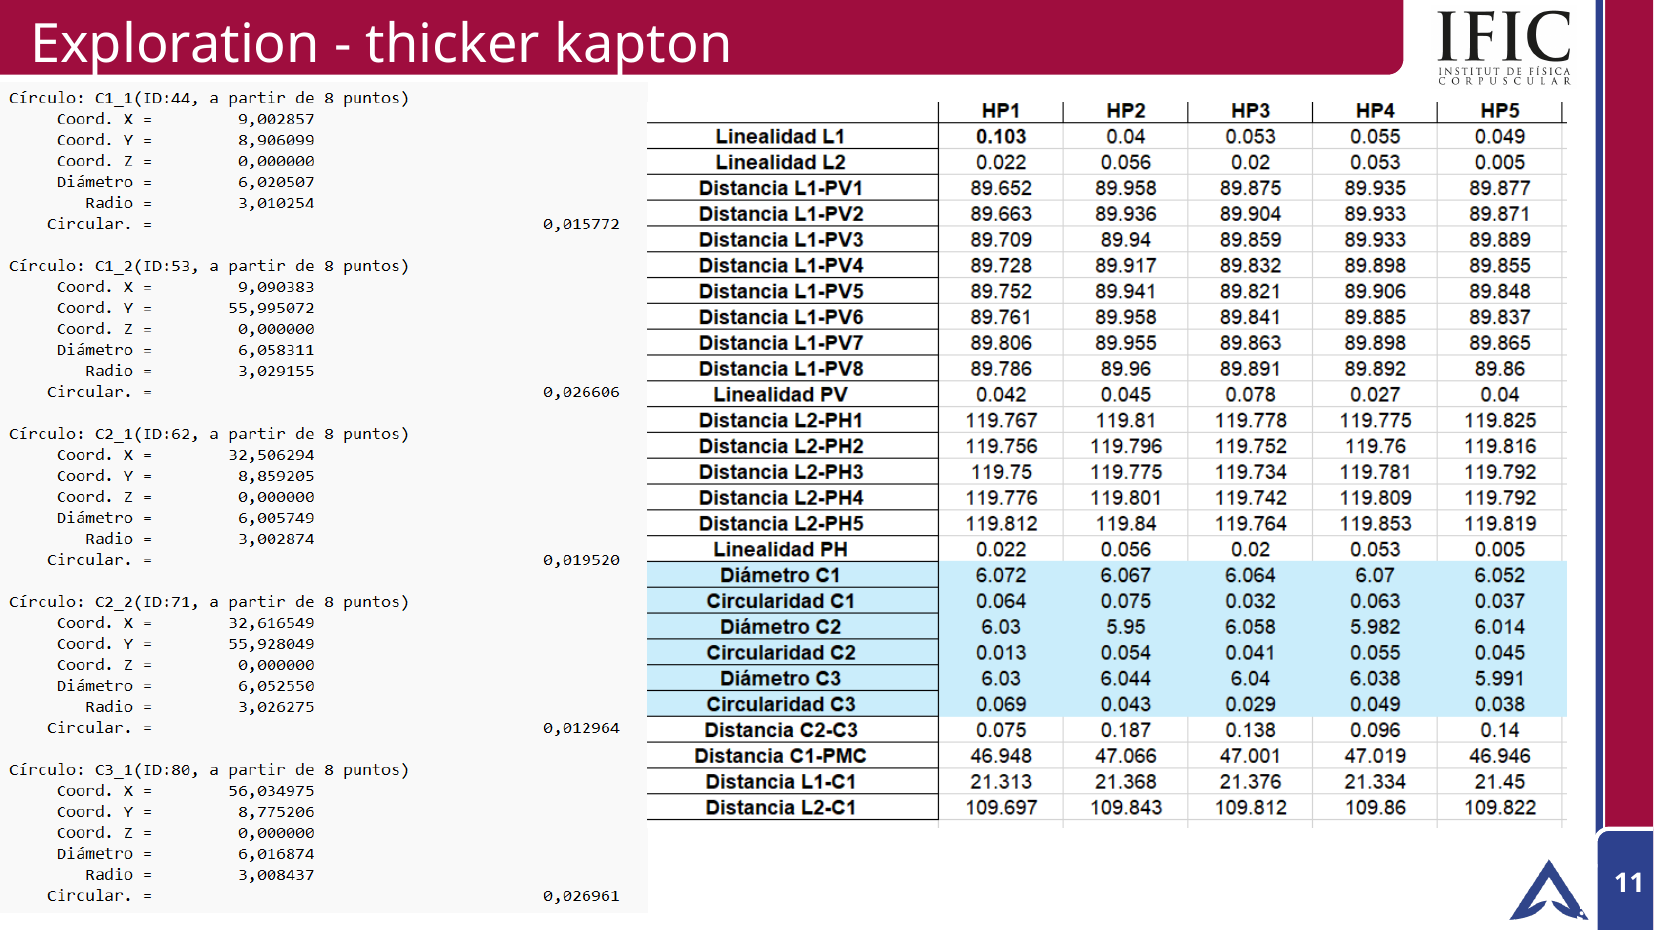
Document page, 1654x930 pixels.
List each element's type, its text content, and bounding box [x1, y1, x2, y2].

title Exploration - thicker kapton [29, 7, 1359, 74]
picture [0, 82, 1567, 913]
